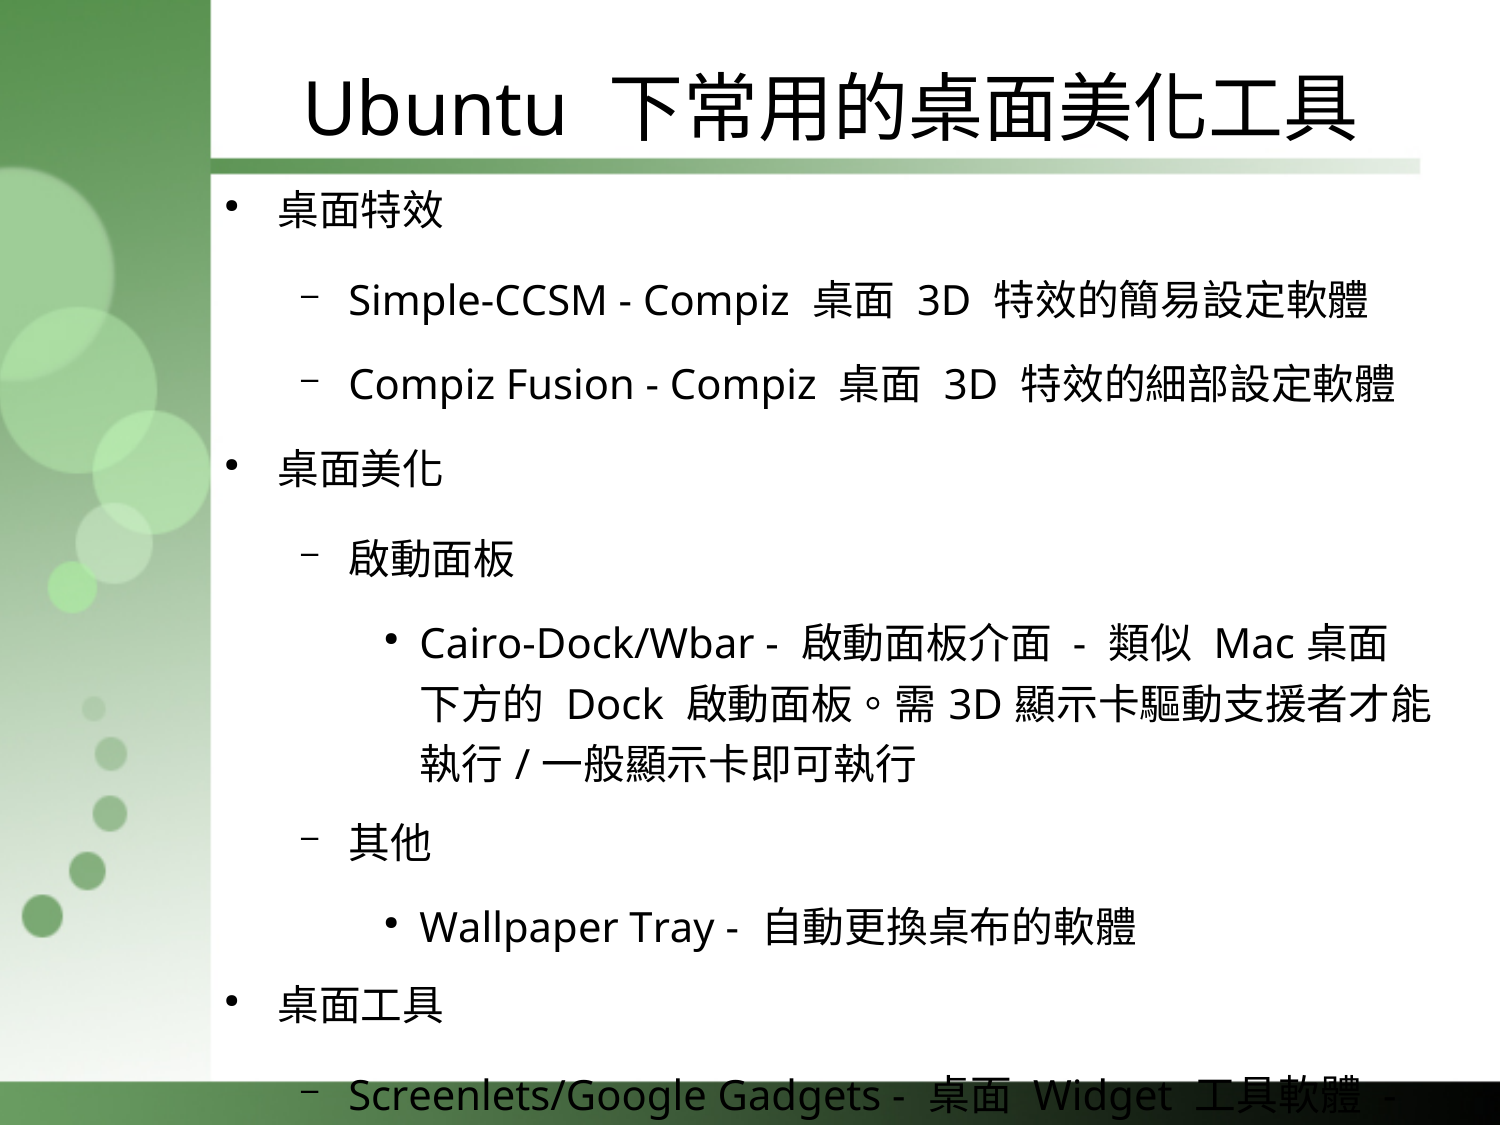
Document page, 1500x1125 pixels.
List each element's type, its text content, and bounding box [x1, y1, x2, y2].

list 桌面特效 Simple-CCSM - Compiz 桌面 3D 特效的簡易設定軟體 Compiz Fusion - Compiz 桌面 3D 特效的細部設定軟體 桌面美化 啟動面板 Cairo-Dock/Wbar - 啟動面板介面 - 類似 Mac桌面 下方的 Dock 啟動面板。需3D顯示卡驅動支援者才能執行/一般顯示卡即可執行 其他 Wallpaper Tray - 自動更換桌布的軟體 桌面工具 Screenlets/Google Gadgets - 桌面 Widget 工具軟體 - 可顯示眾多的桌面小工具。等同 Mac電腦 裡的 Dashboard 軟體 [206, 177, 1439, 1047]
picture [0, 0, 1500, 1125]
title Ubuntu 下常用的桌面美化工具 [214, 52, 1447, 154]
